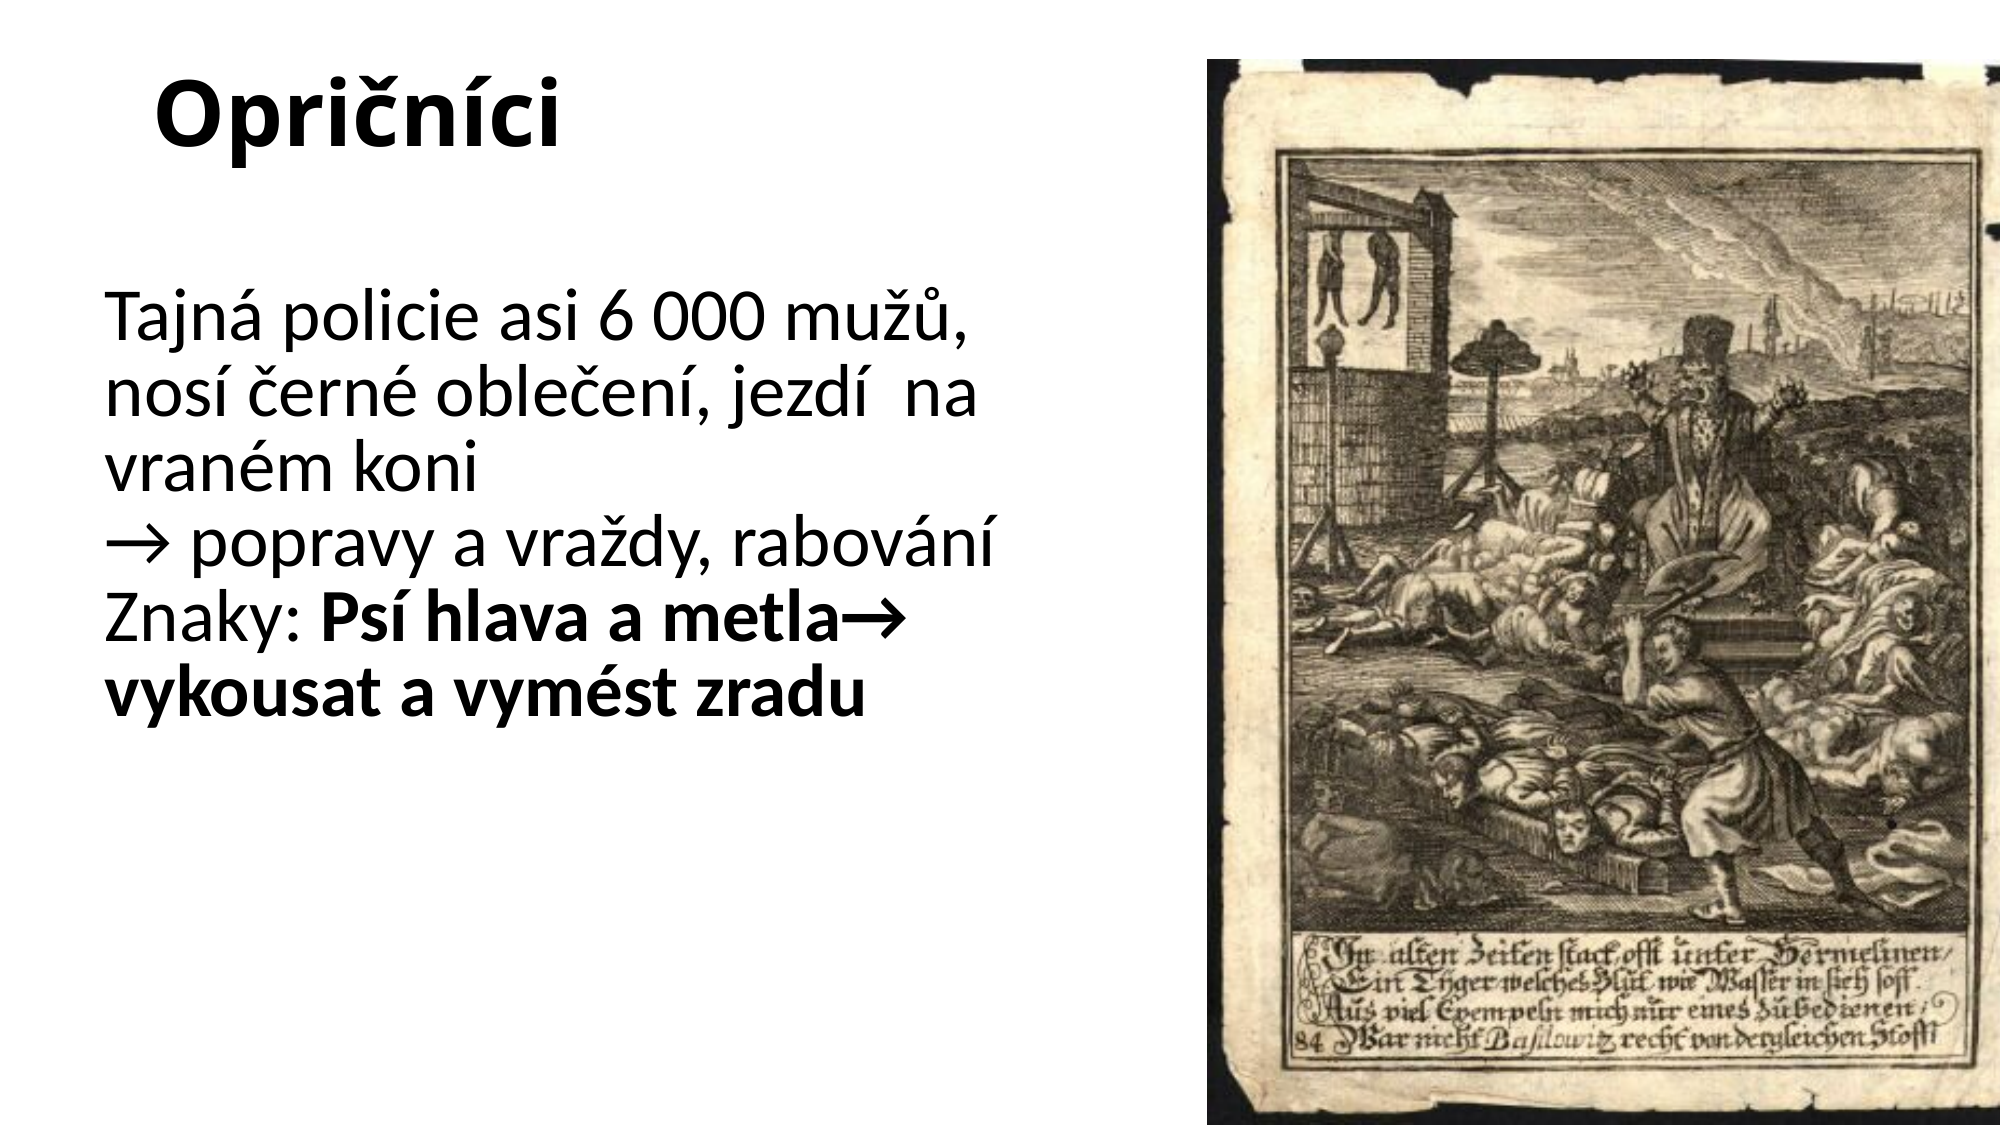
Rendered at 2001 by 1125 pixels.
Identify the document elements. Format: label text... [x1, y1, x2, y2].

picture [1207, 59, 2000, 1125]
text_box Tajná policie asi 6 000 mužů, nosí černé oblečení, jezdí na vraném koni → popravy a vraždy, rabování Znaky: Psí hlava a metla→ vykousat a vymést zradu [90, 277, 1090, 743]
title Opričníci [137, 59, 1207, 278]
